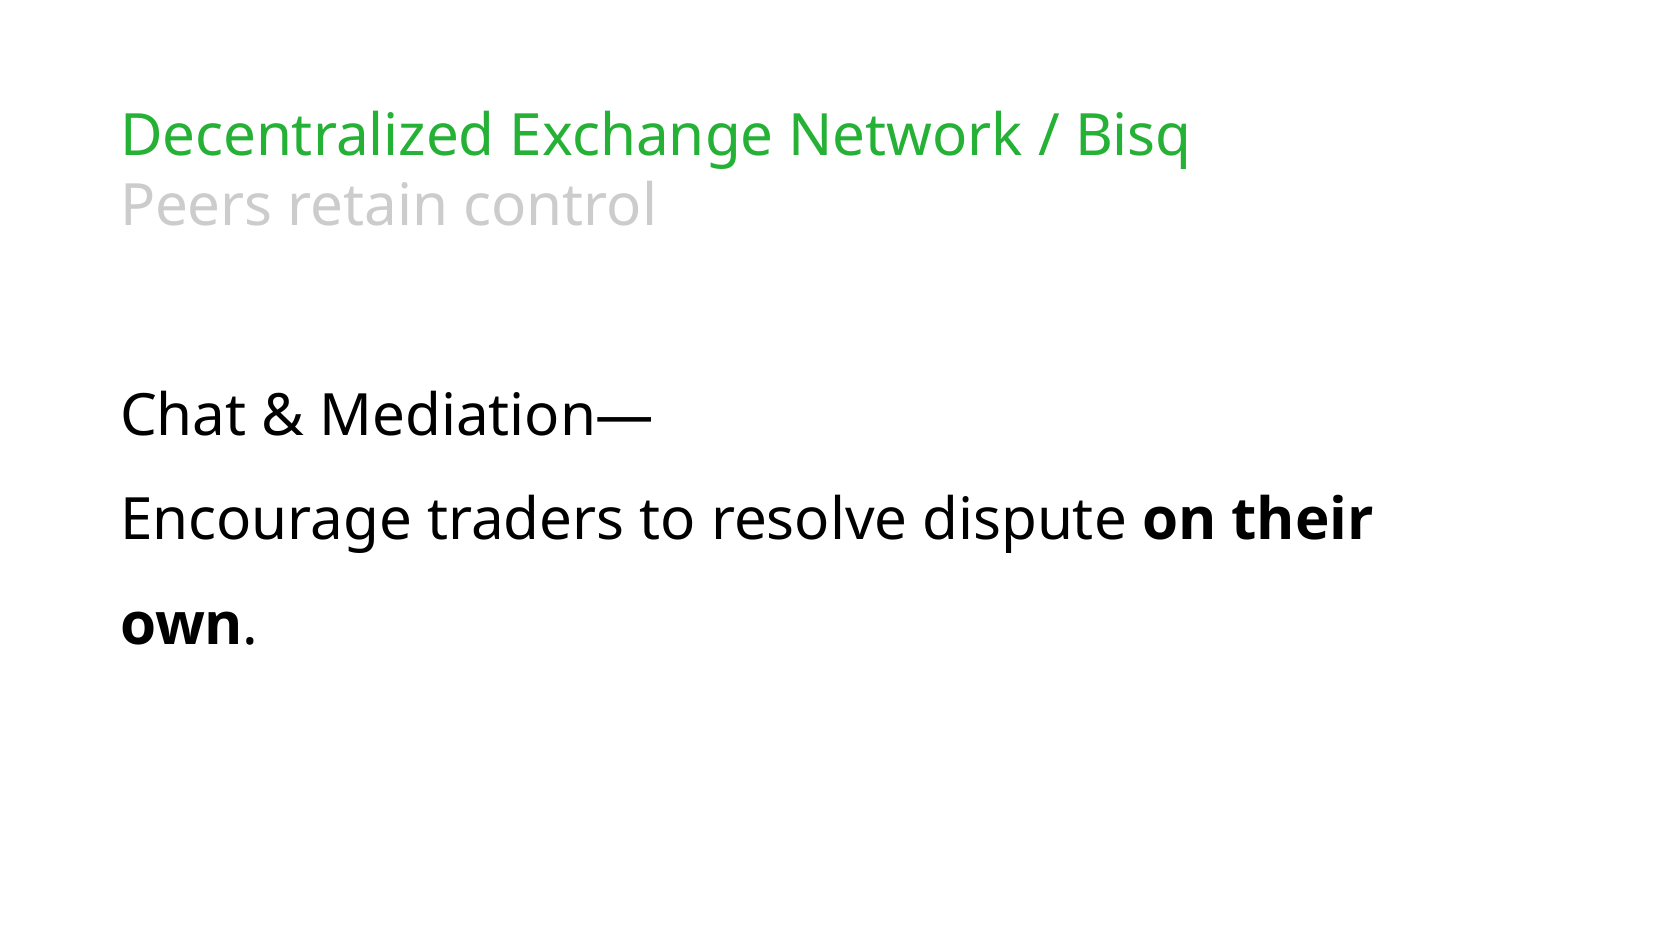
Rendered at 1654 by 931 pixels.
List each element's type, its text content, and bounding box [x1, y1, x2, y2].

text_box Decentralized Exchange Network / Bisq Peers retain control Chat & Mediation— Encourage traders to resolve dispute on their own. [105, 81, 1531, 864]
